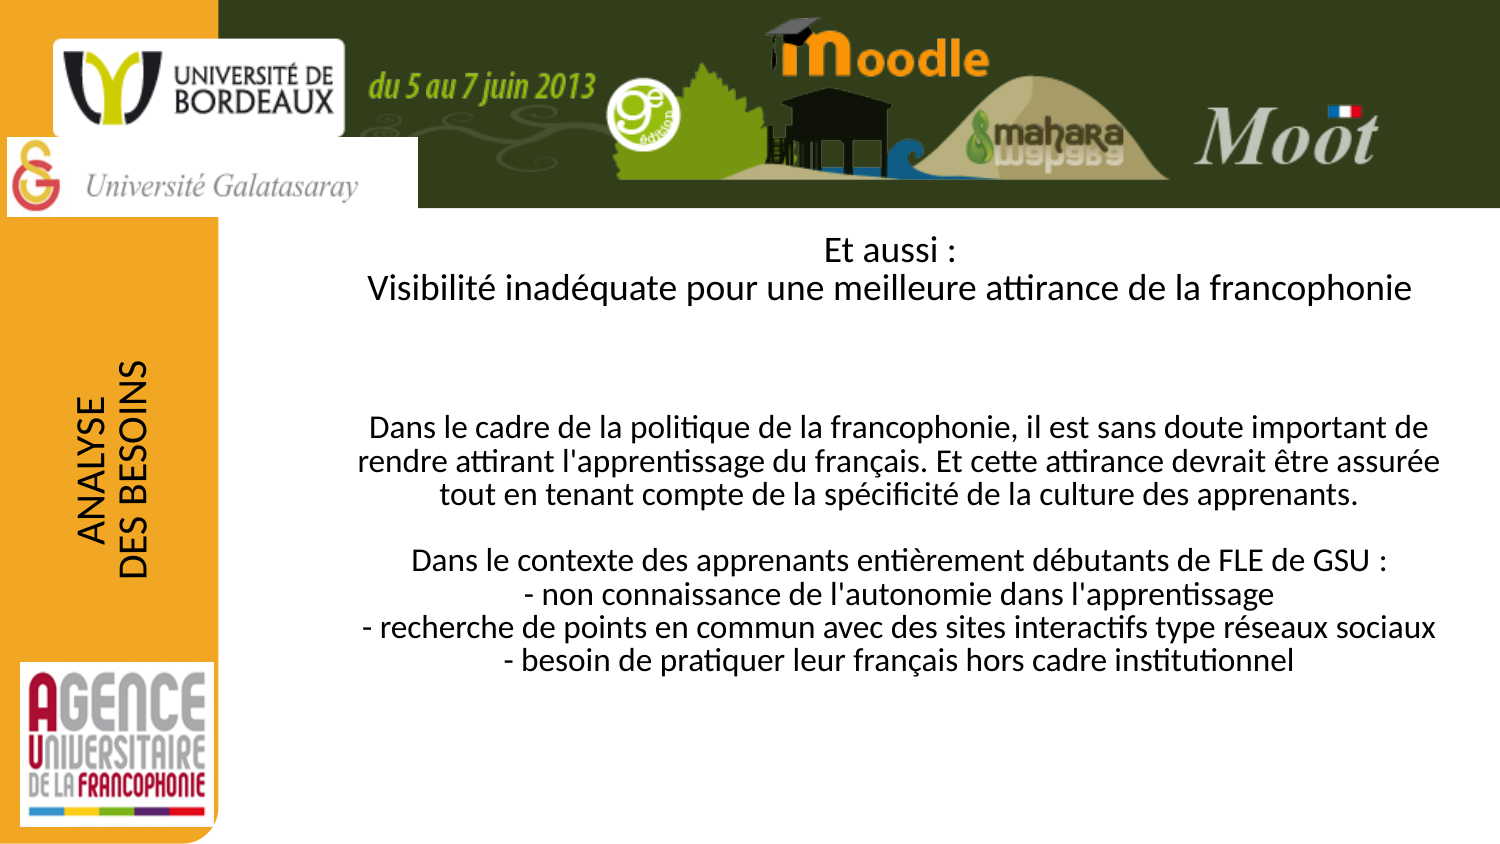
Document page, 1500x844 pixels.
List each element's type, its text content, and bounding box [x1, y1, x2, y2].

picture [7, 17, 1380, 217]
text_box ANALYSE DES BESOINS [9, 217, 221, 729]
title Et aussi : Visibilité inadéquate pour une meilleure attirance de la francophonie [294, 181, 1487, 363]
subtitle Dans le cadre de la politique de la francophonie, il est sans doute important de rendre attirant l'apprentissage du français. Et cette attirance devrait être assurée tout en tenant compte de la spécificité de la culture des apprenants. Dans le contexte des apprenants entièrement débutants de FLE de GSU : - non connaissance de l'autonomie dans l'apprentissage - recherche de points en commun avec des sites interactifs type réseaux sociaux - besoin de pratiquer leur français hors cadre institutionnel [357, 364, 1443, 730]
picture [20, 662, 214, 827]
